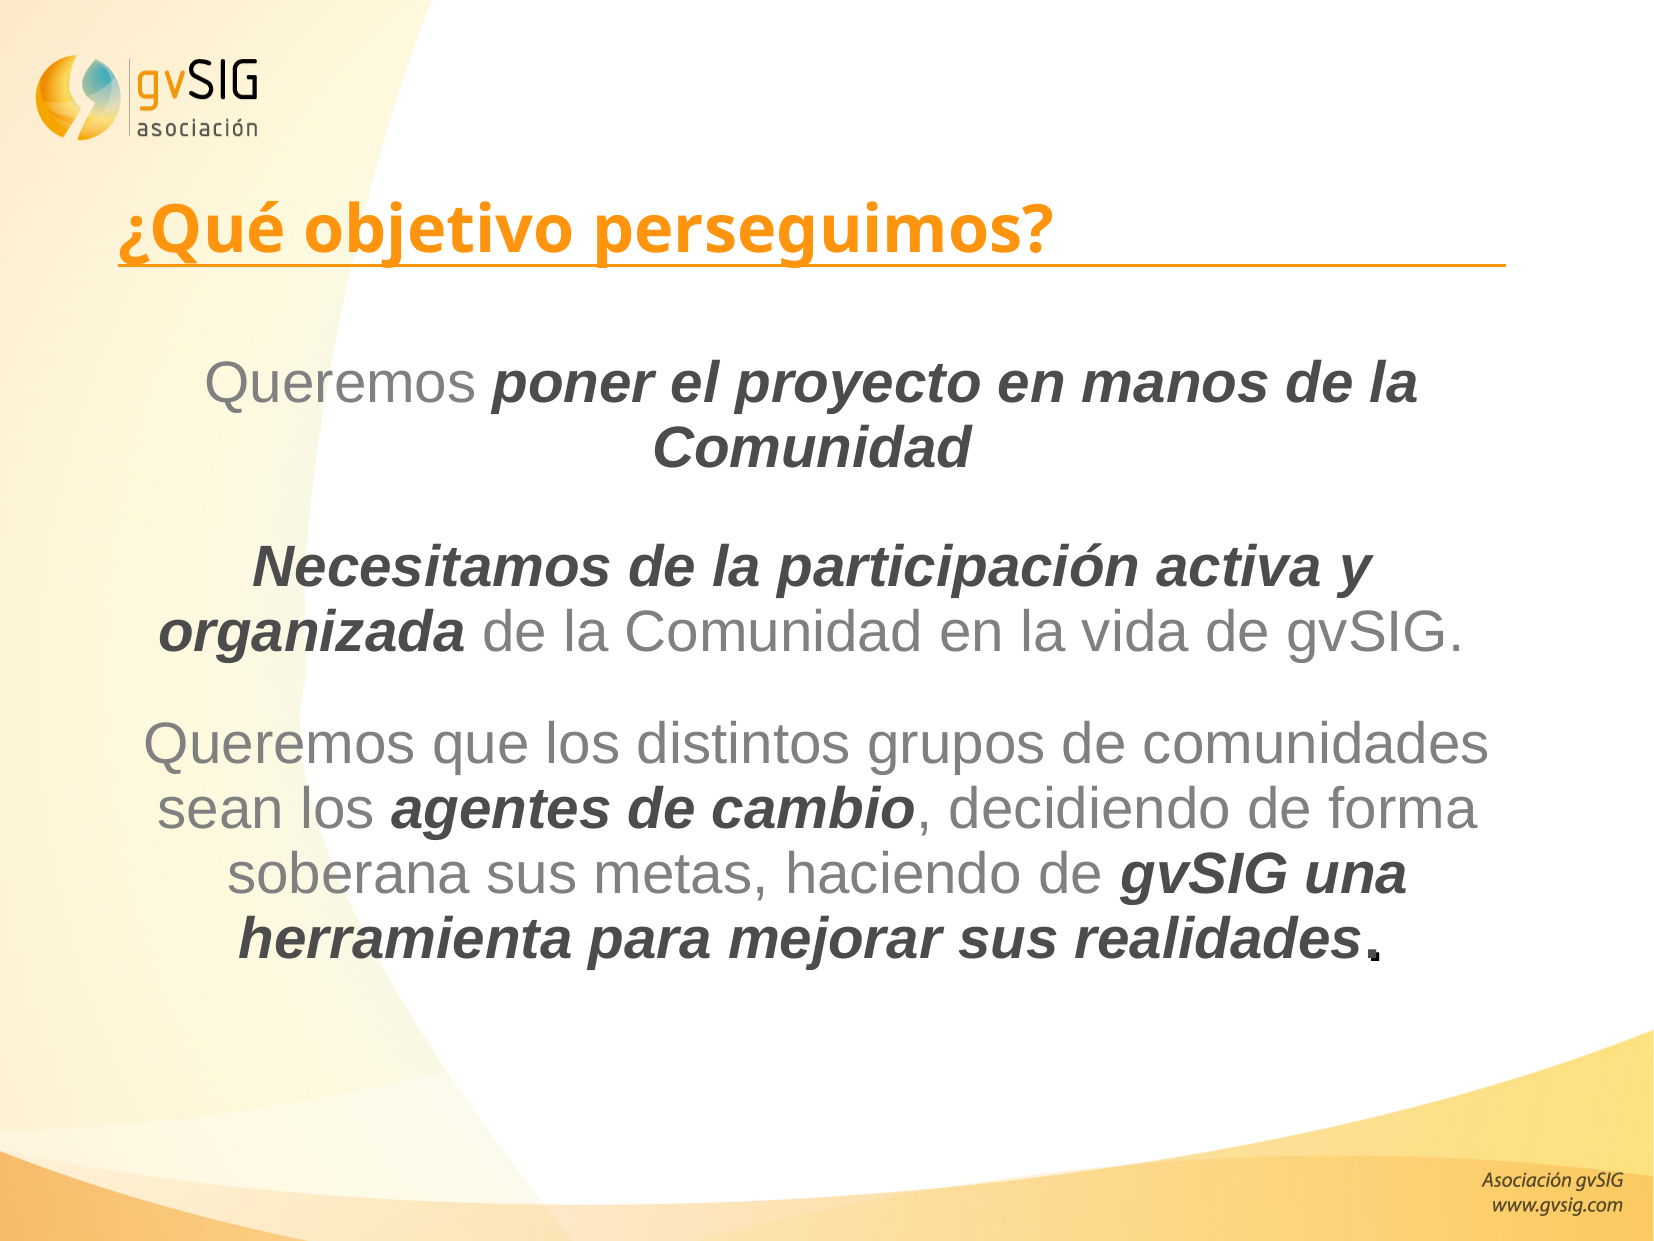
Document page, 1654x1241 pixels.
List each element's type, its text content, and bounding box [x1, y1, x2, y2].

title ¿Qué objetivo perseguimos? [118, 177, 1607, 276]
title Queremos que los distintos grupos de comunidades sean los agentes de cambio, decidiendo de forma soberana sus metas, haciendo de gvSIG una herramienta para mejorar sus realidades. [124, 709, 1512, 973]
title Necesitamos de la participación activa y organizada de la Comunidad en la vida de gvSIG. [118, 531, 1506, 665]
picture [0, 0, 1654, 1241]
title Queremos poner el proyecto en manos de la Comunidad [118, 348, 1506, 482]
